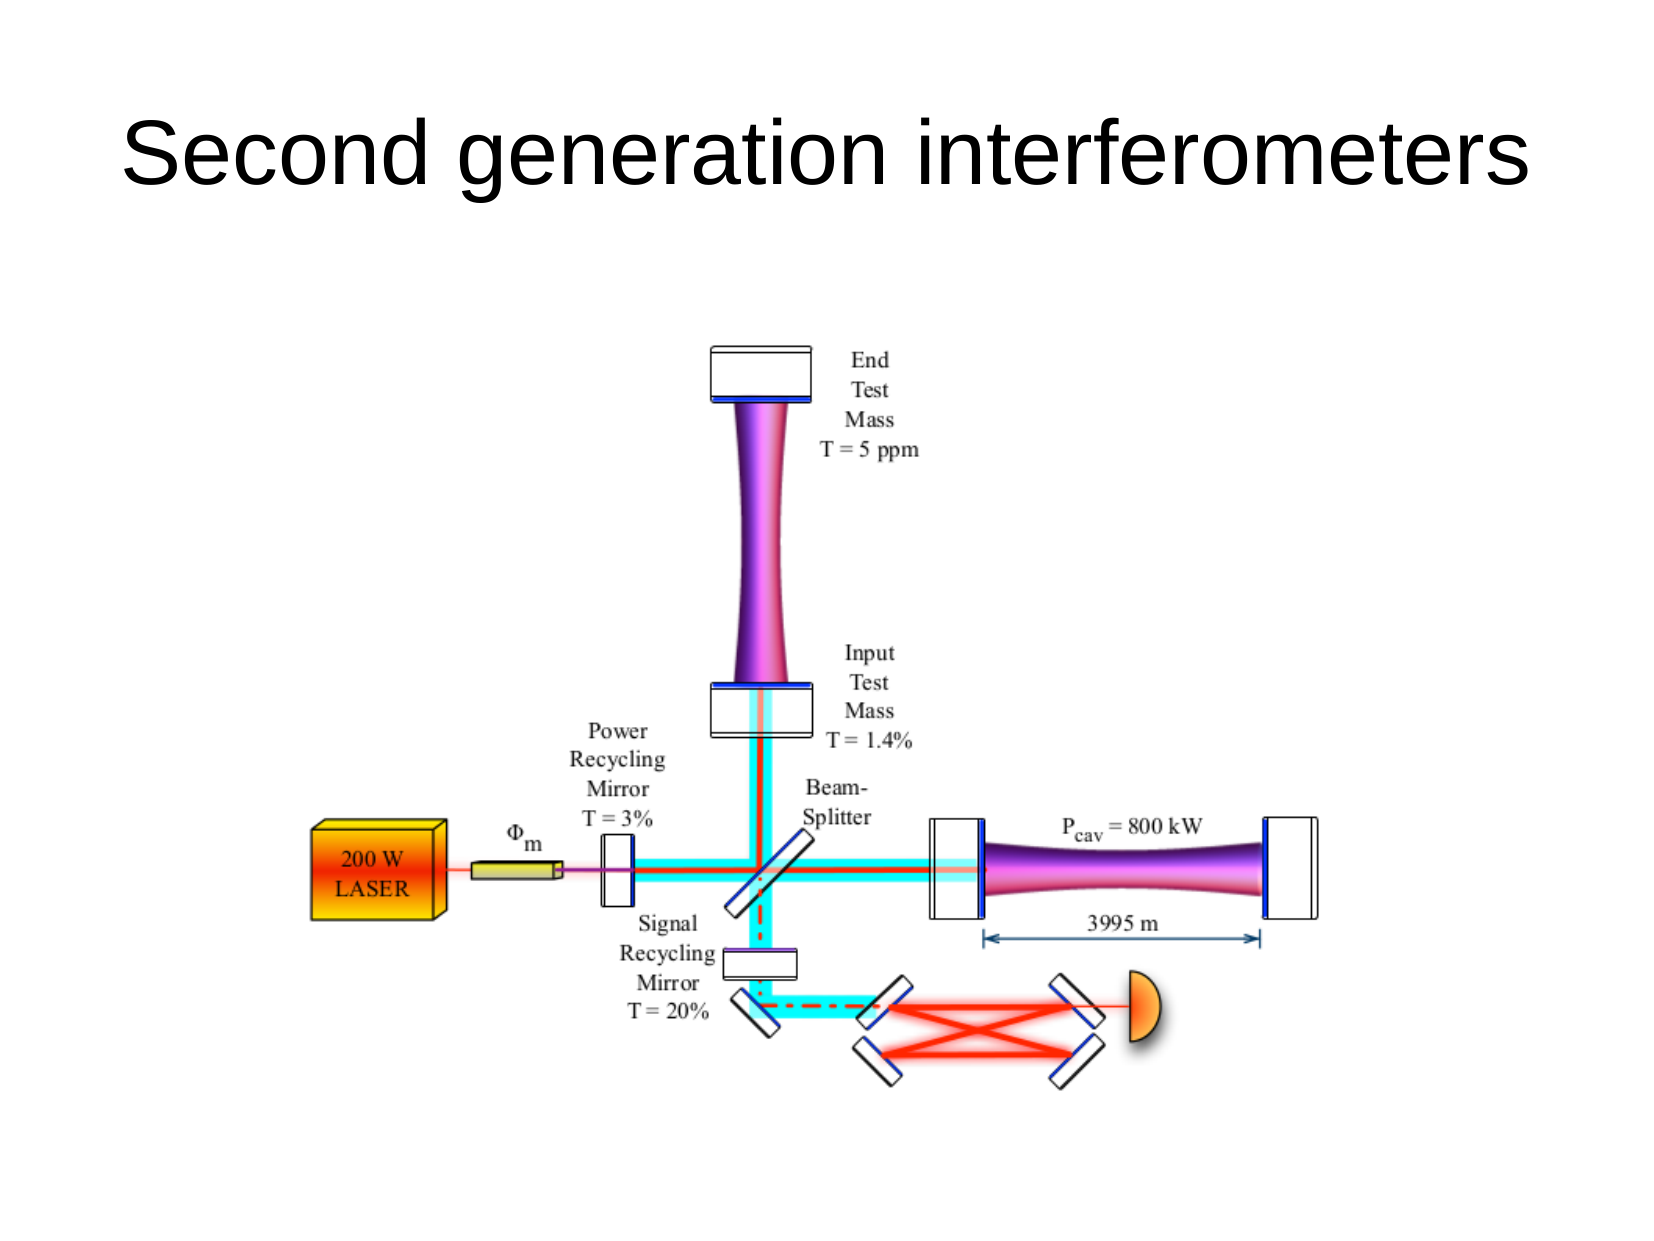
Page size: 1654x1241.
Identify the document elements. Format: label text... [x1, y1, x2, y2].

title Second generation interferometers [82, 49, 1571, 257]
picture [188, 302, 1361, 1111]
